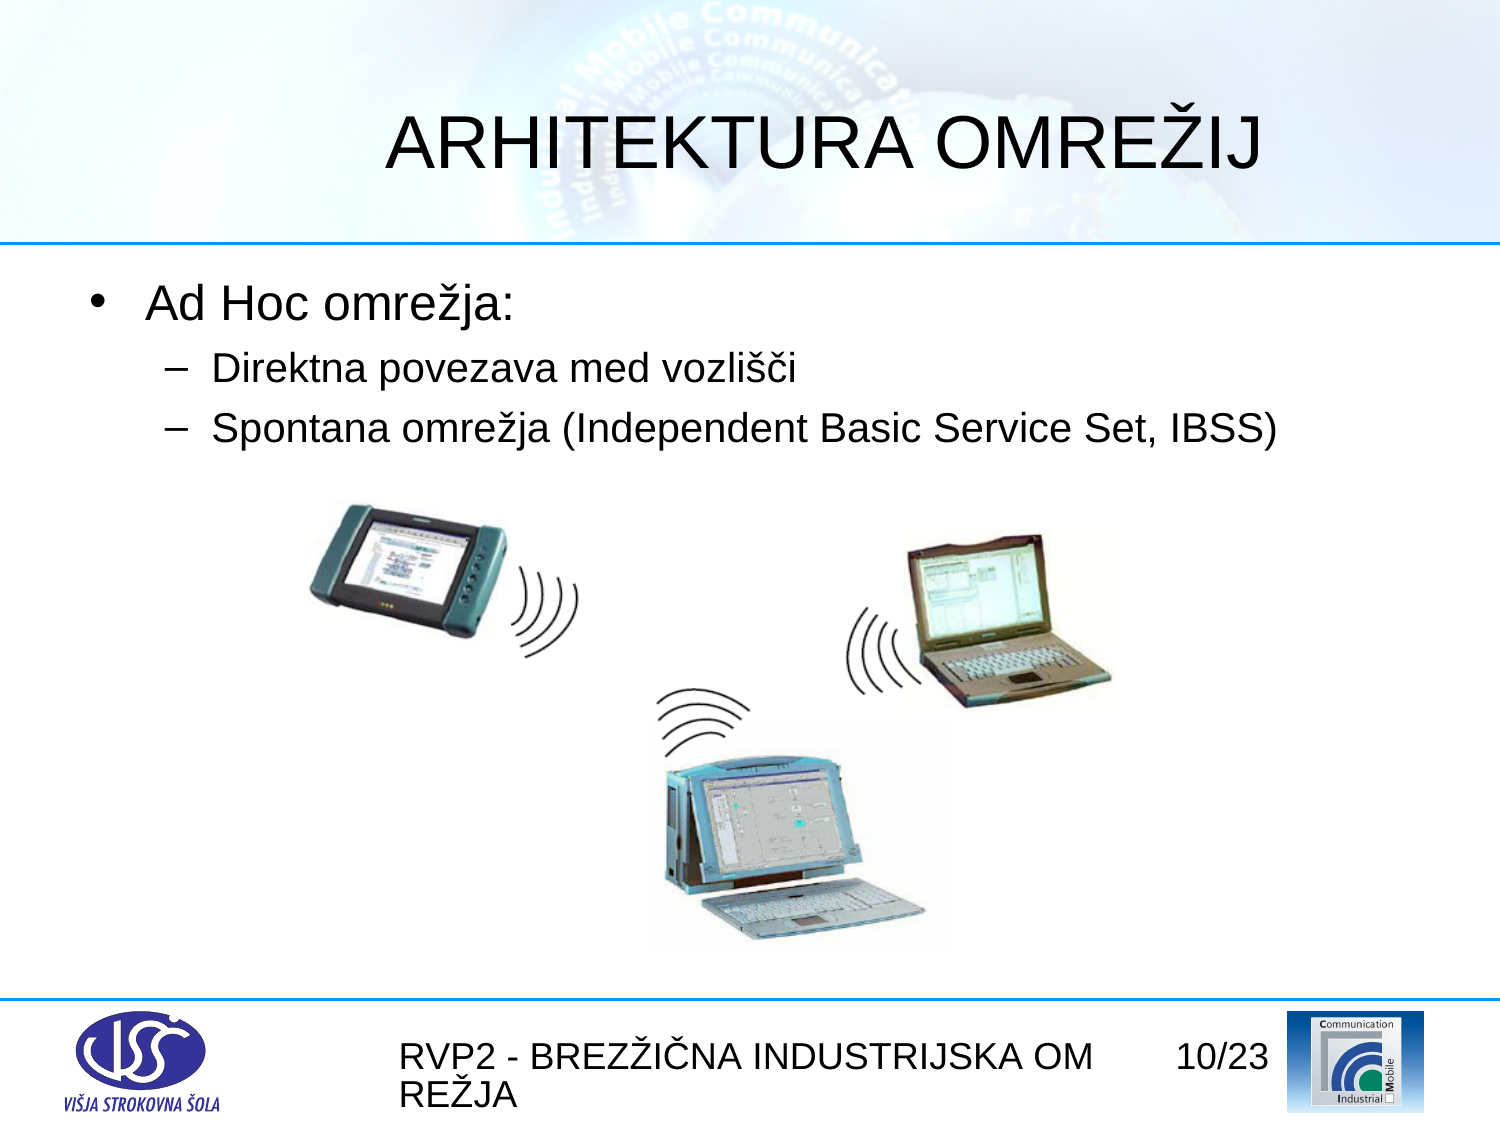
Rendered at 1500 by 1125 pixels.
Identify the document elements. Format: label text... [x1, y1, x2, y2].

picture [301, 499, 1118, 953]
title ARHITEKTURA OMREŽIJ [75, 45, 1426, 233]
list Ad Hoc omrežja: Direktna povezava med vozlišči Spontana omrežja (Independent Basic Service Set, IBSS) [74, 262, 1424, 516]
picture [1287, 1011, 1424, 1113]
